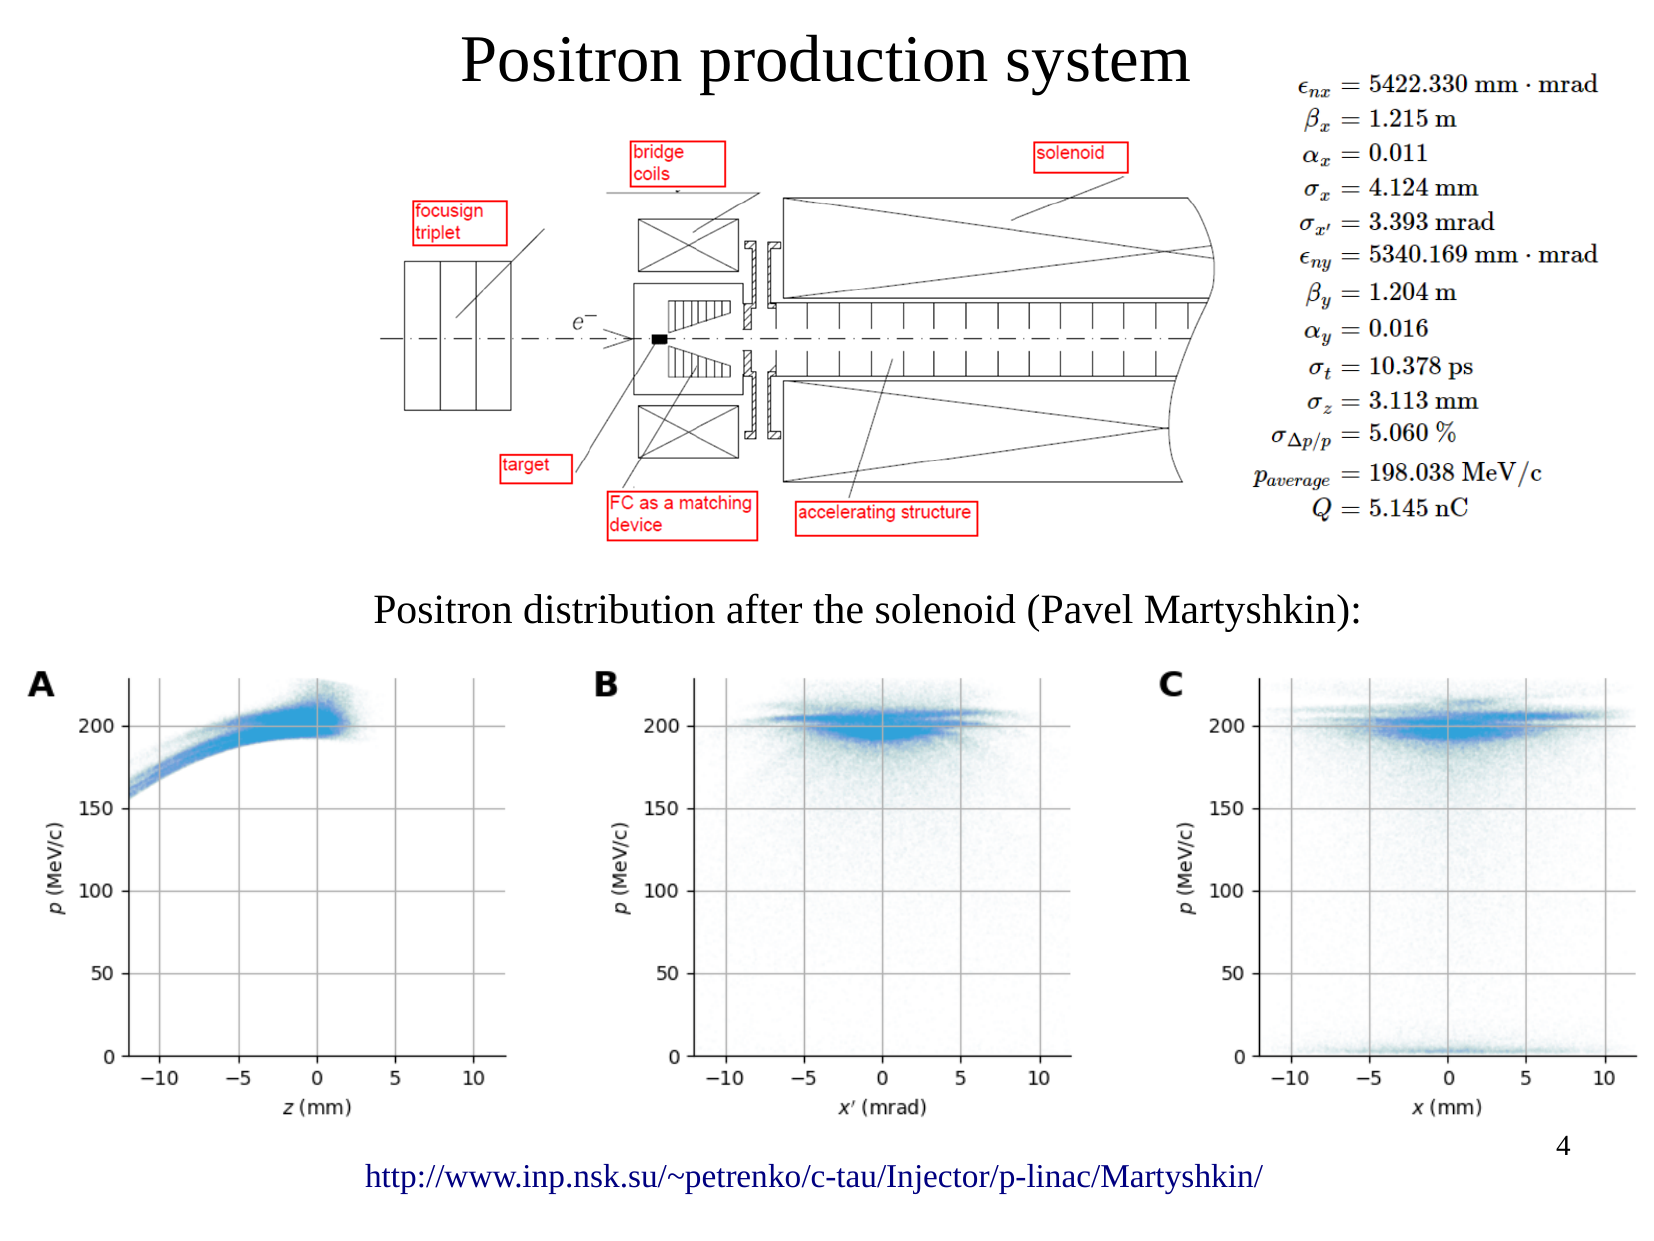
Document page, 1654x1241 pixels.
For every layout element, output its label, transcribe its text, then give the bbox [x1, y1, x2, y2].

title Positron production system [82, 11, 1571, 107]
picture [1247, 65, 1607, 532]
text_box Positron distribution after the solenoid (Pavel Martyshkin): [224, 562, 1512, 657]
picture [377, 118, 1228, 546]
picture [0, 642, 1654, 1134]
text_box http://www.inp.nsk.su/~petrenko/c-tau/Injector/p-linac/Martyshkin/ [354, 1157, 1284, 1196]
